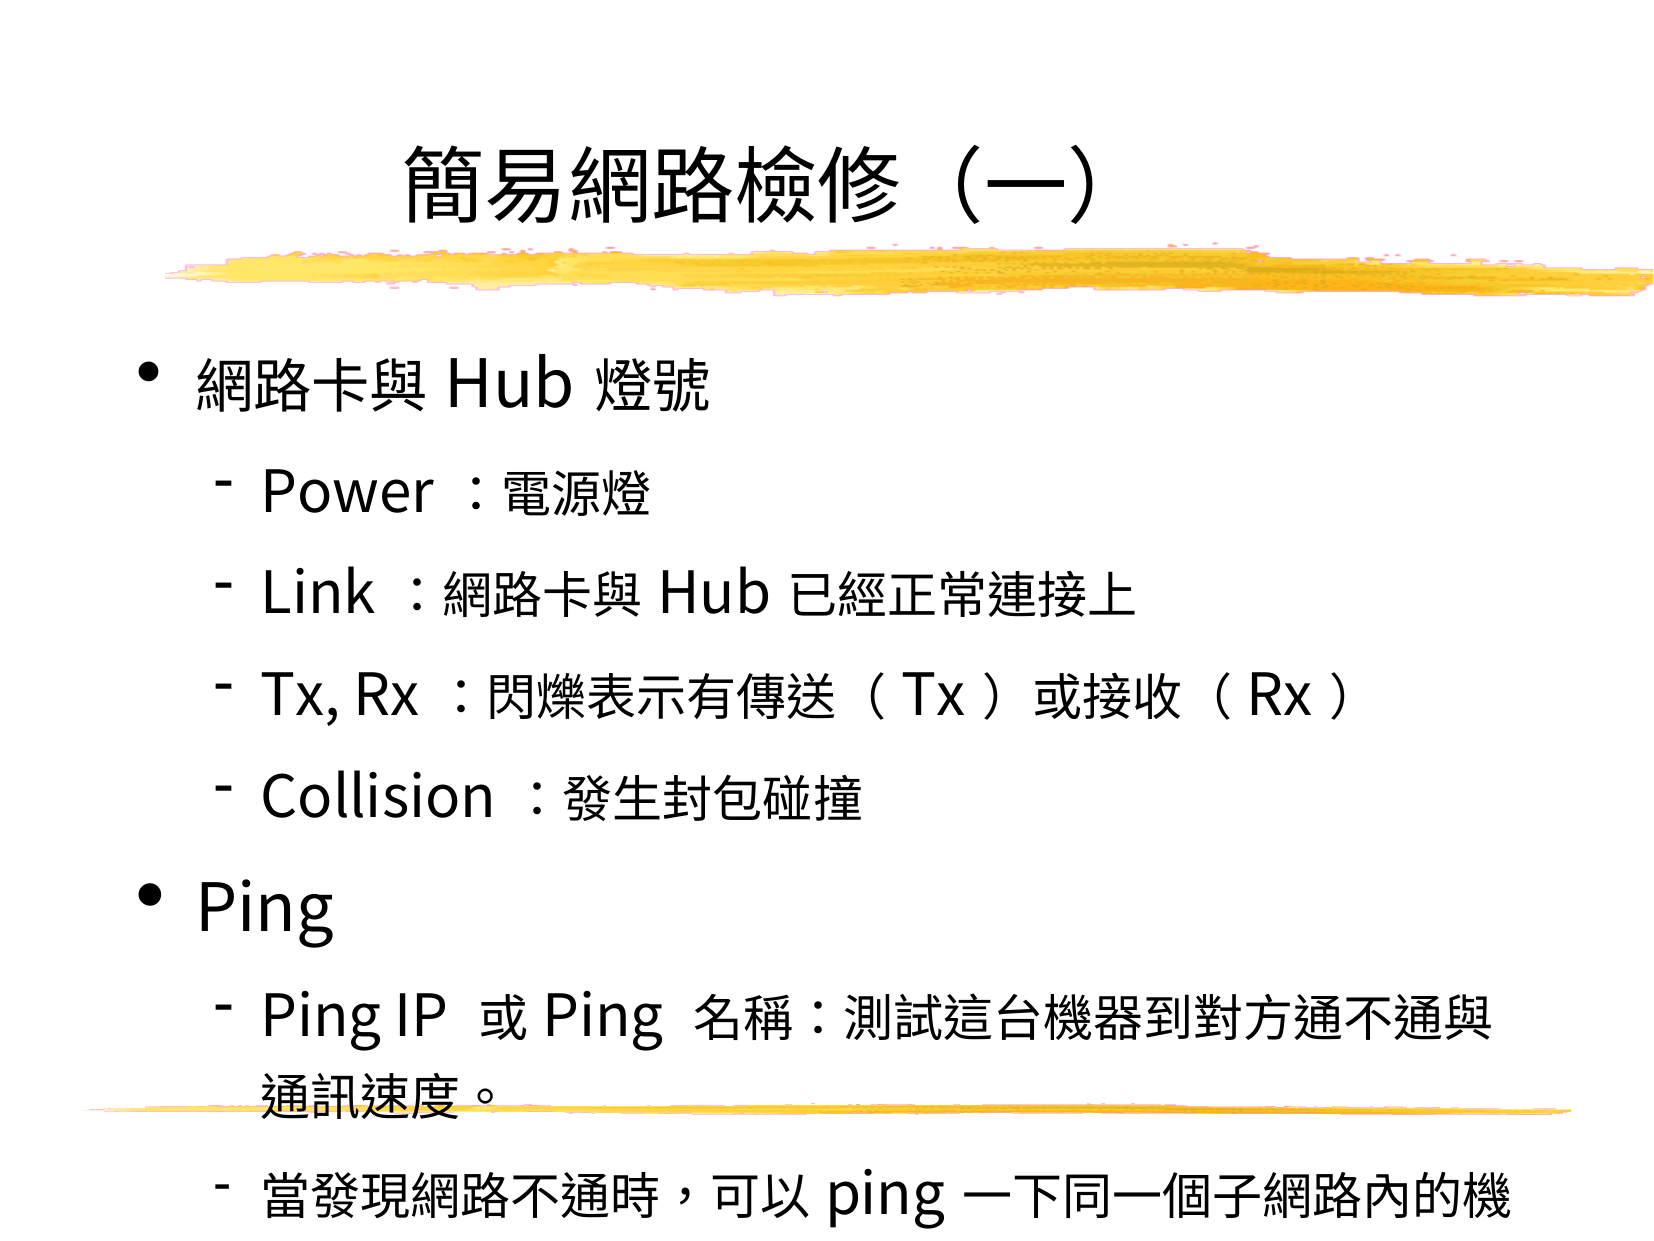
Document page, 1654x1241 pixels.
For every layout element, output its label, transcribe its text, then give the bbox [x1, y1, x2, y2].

picture [82, 1102, 124, 1117]
picture [165, 237, 1654, 308]
picture [1530, 1102, 1571, 1117]
title 簡易網路檢修（一） [73, 41, 1479, 249]
list 網路卡與Hub燈號 Power：電源燈 Link：網路卡與Hub已經正常連接上 Tx, Rx：閃爍表示有傳送（Tx）或接收（Rx） Collision：發生封包碰撞 Ping Ping IP 或Ping 名稱：測試這台機器到對方通不通與通訊速度。 當發現網路不通時，可以ping一下同一個子網路內的機器或gateway，看看是否是Hub或gateway的問題。 [124, 316, 1530, 1241]
